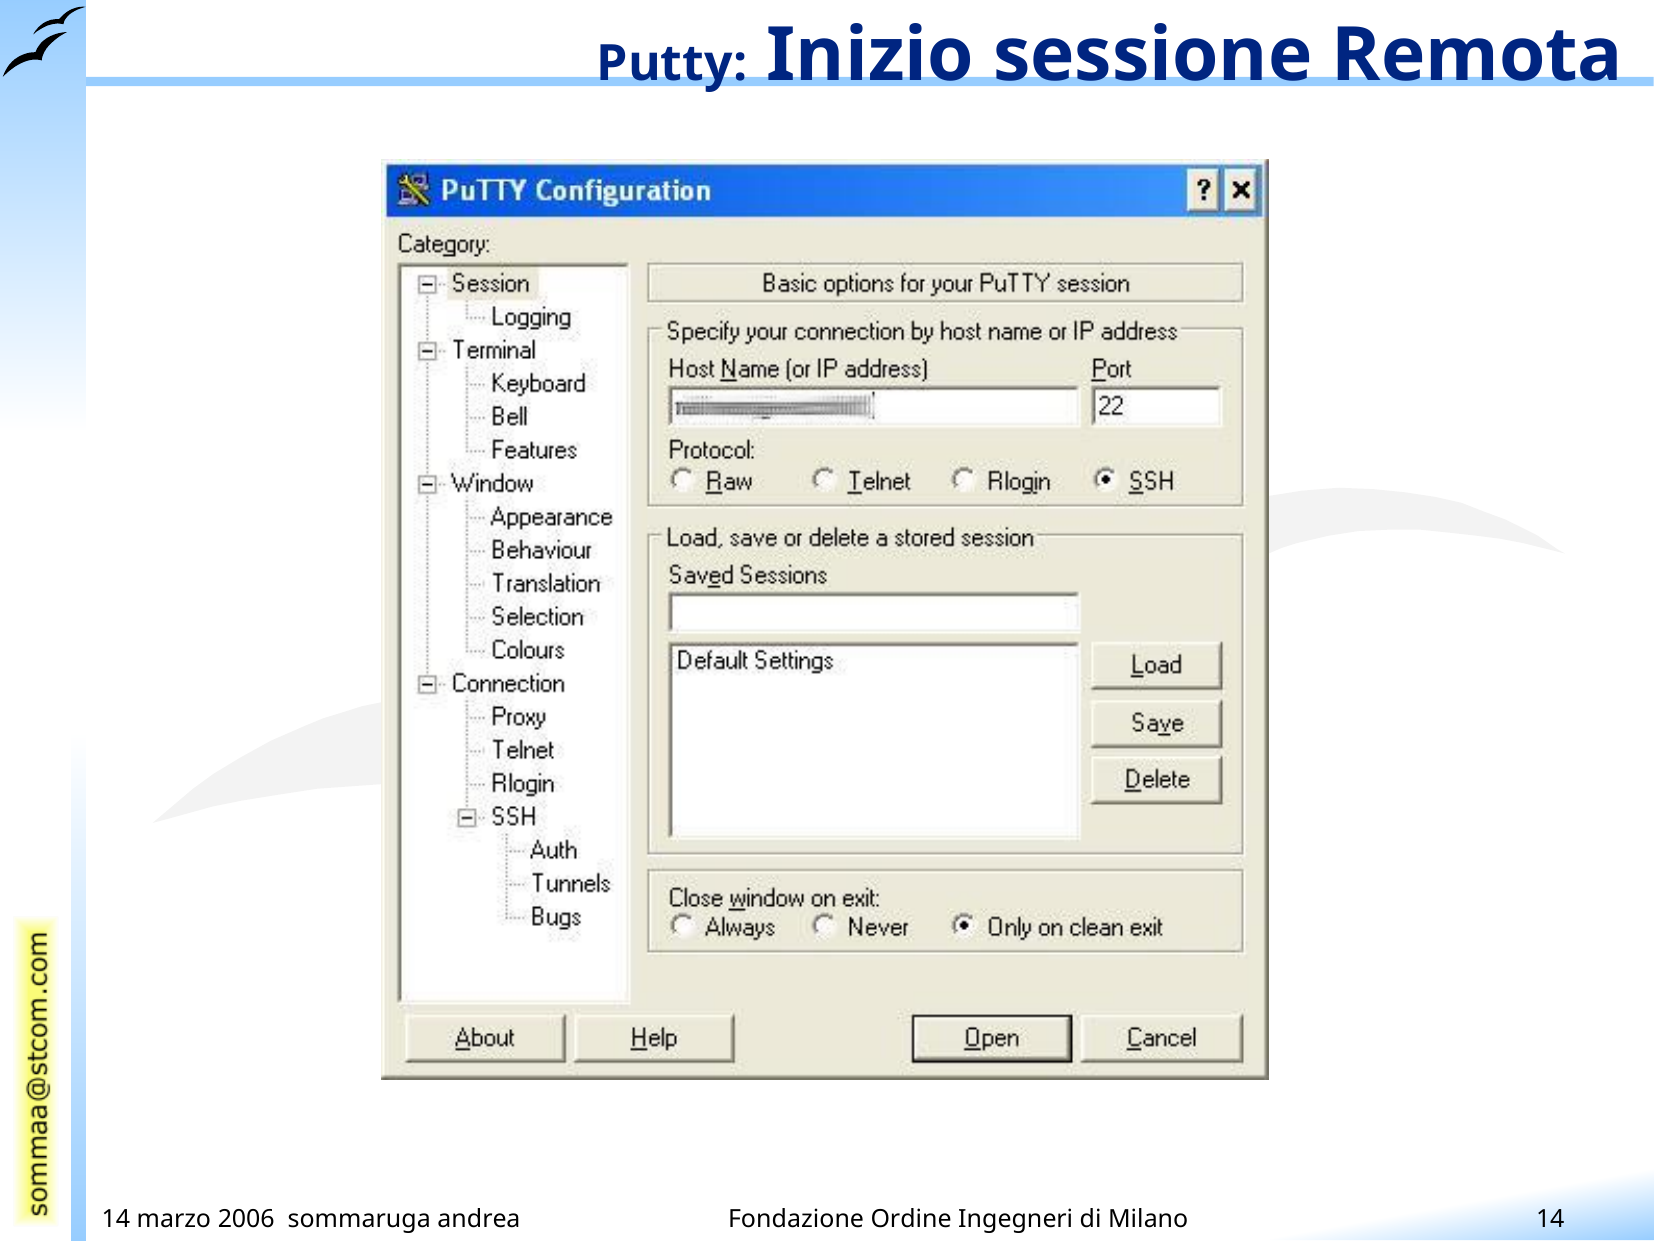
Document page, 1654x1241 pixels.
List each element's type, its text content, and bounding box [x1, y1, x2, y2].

picture [381, 159, 1269, 1080]
picture [12, 915, 60, 1228]
title Putty: Inizio sessione Remota [85, 0, 1654, 104]
